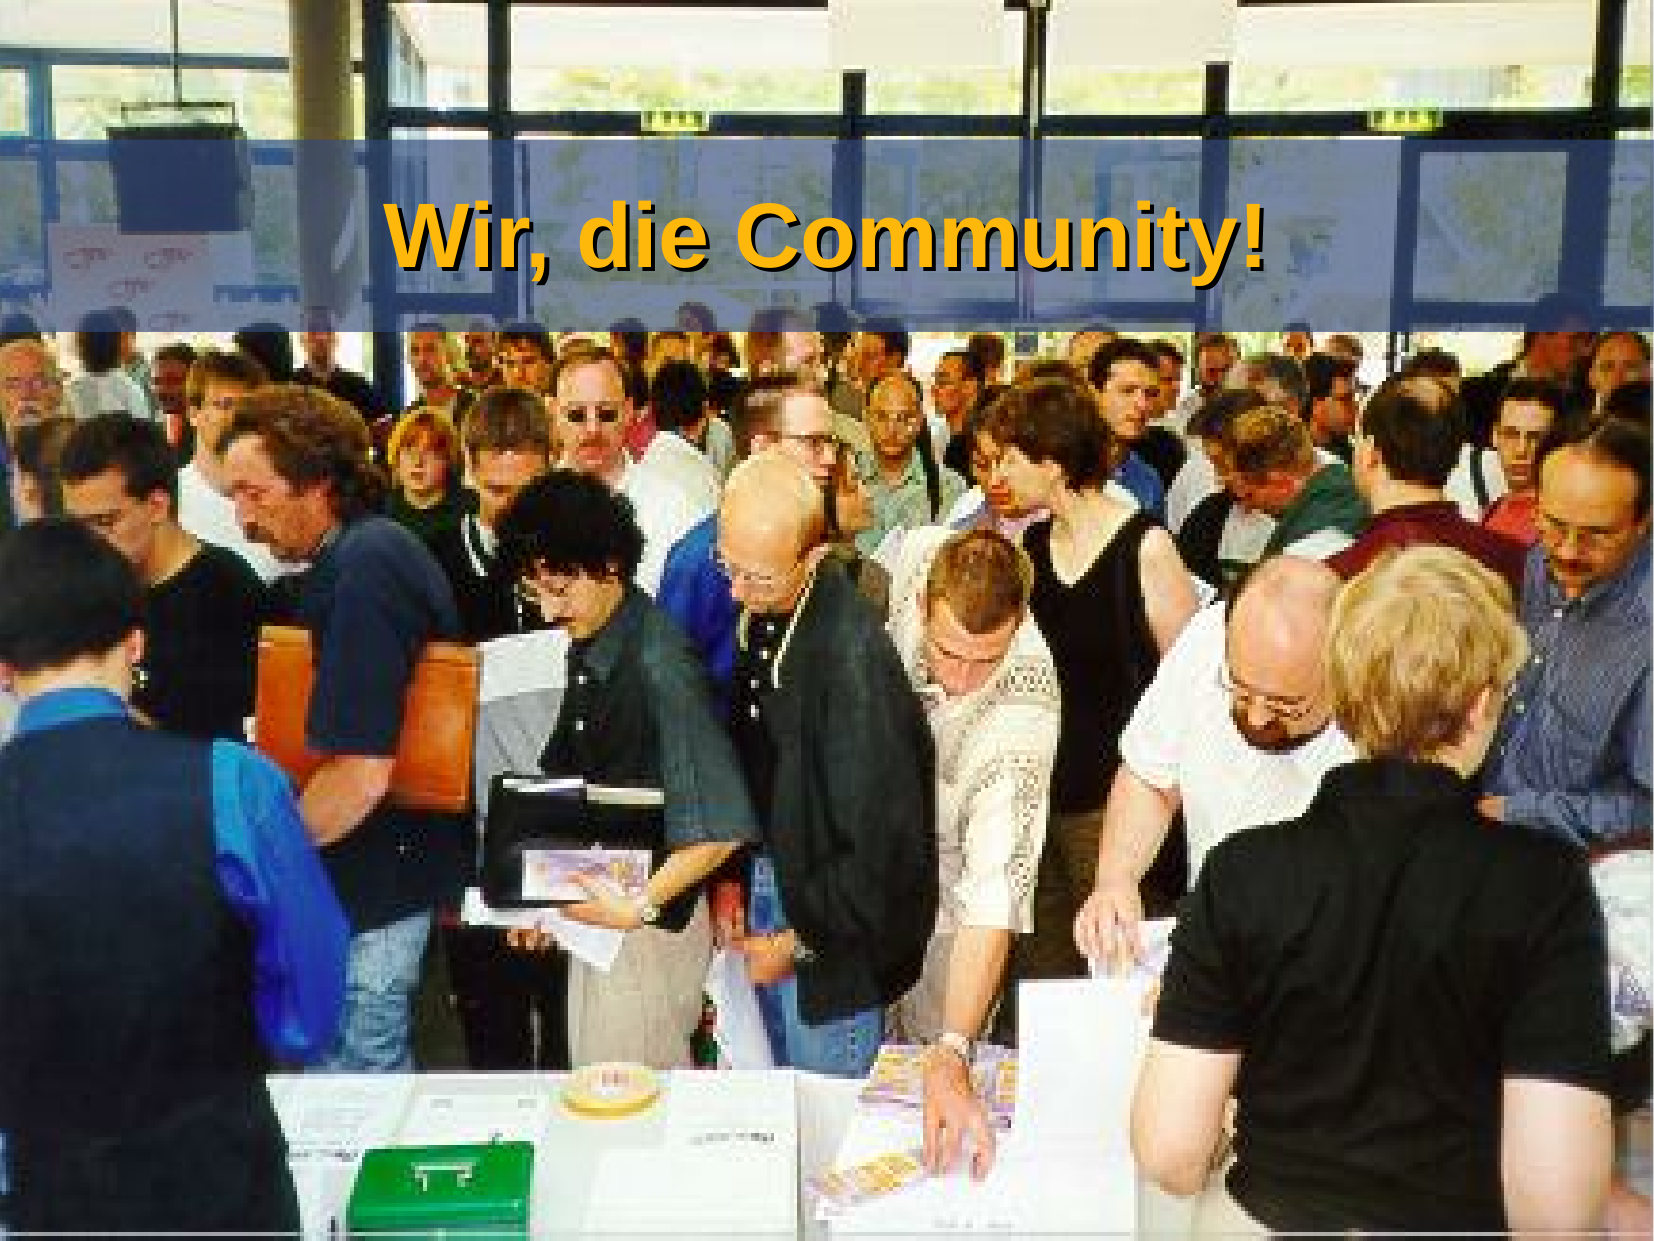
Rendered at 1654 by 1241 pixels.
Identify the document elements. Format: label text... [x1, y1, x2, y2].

title Wir, die Community! [0, 139, 1654, 332]
picture [0, 332, 1654, 1241]
picture [0, 0, 1654, 139]
